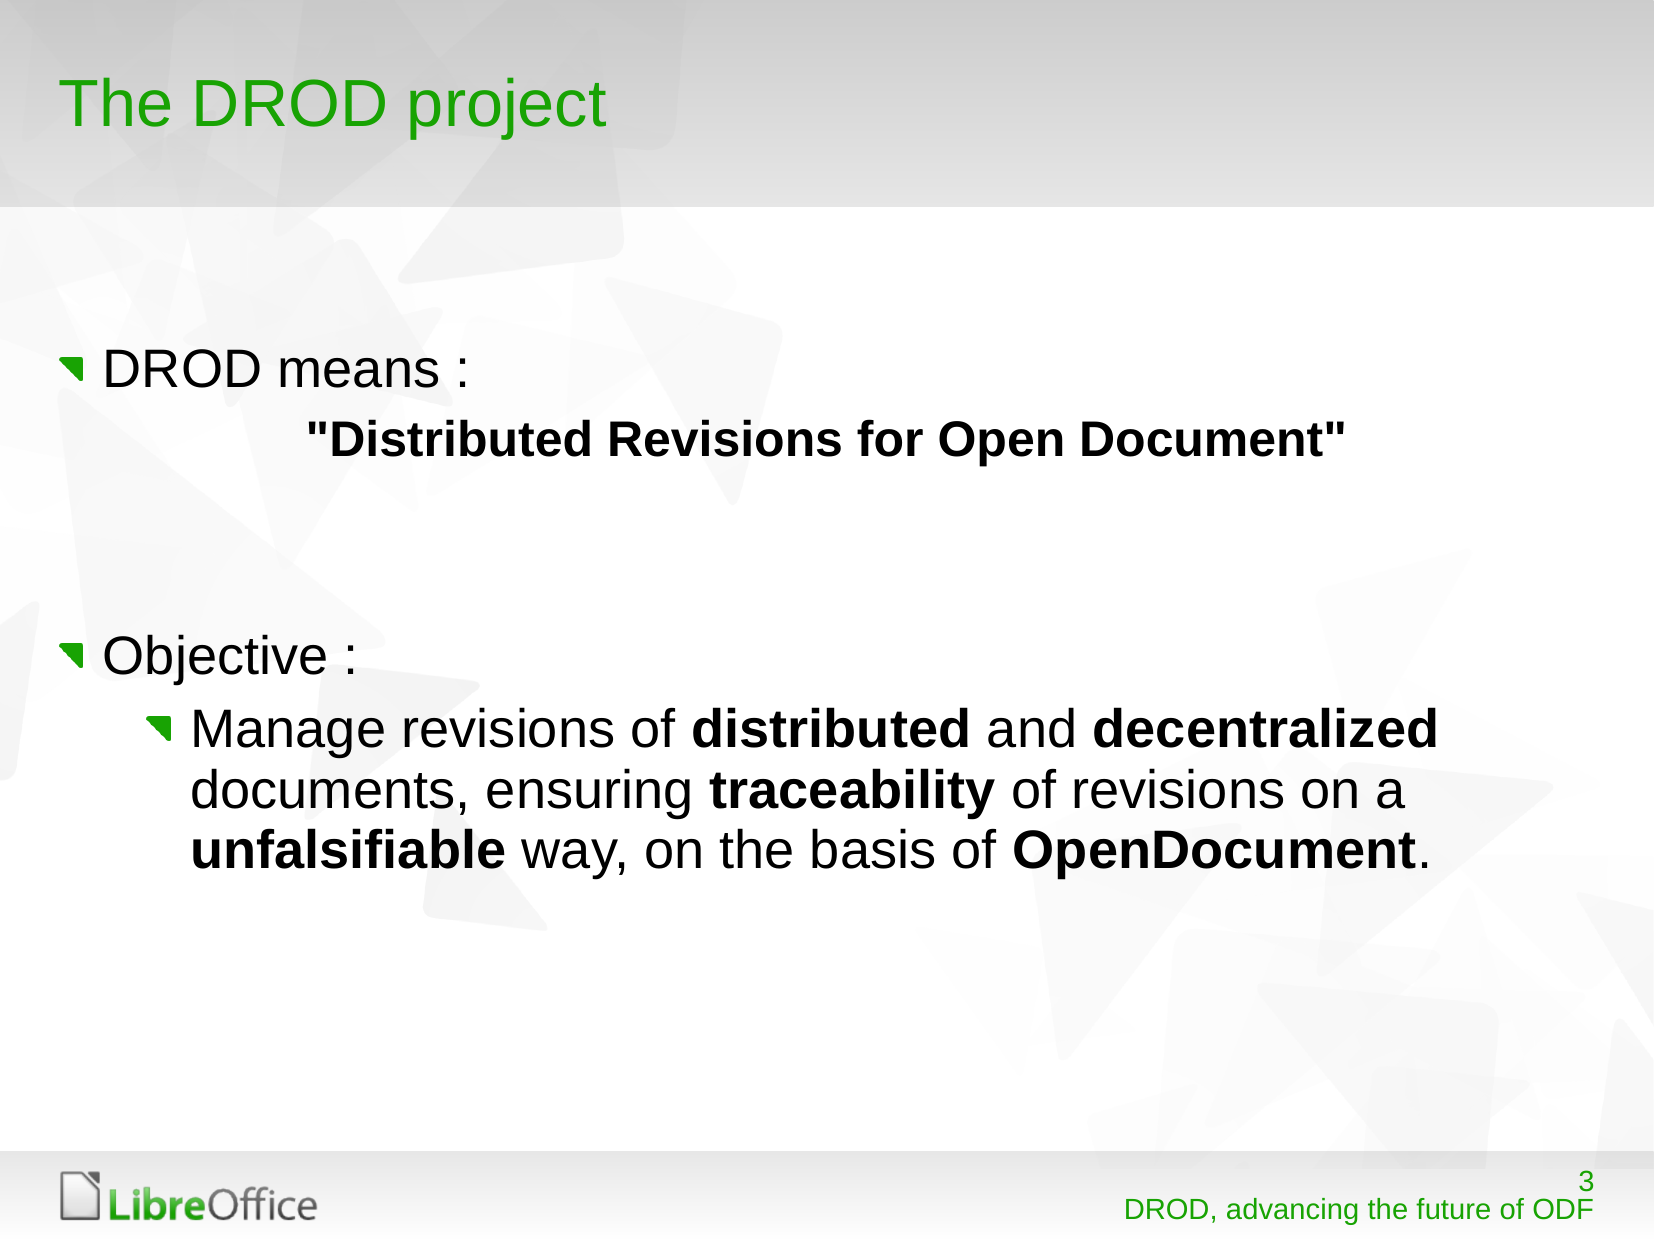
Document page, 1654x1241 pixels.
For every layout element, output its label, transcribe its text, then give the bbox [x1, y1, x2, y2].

picture [0, 0, 783, 931]
picture [41, 1152, 337, 1240]
title The DROD project [59, 29, 1595, 178]
list DROD means : "Distributed Revisions for Open Document" Objective : Manage revisions of distributed and decentralized documents, ensuring traceability of revisions on a unfalsifiable way, on the basis of OpenDocument. [59, 265, 1595, 1114]
picture [915, 548, 1654, 1169]
